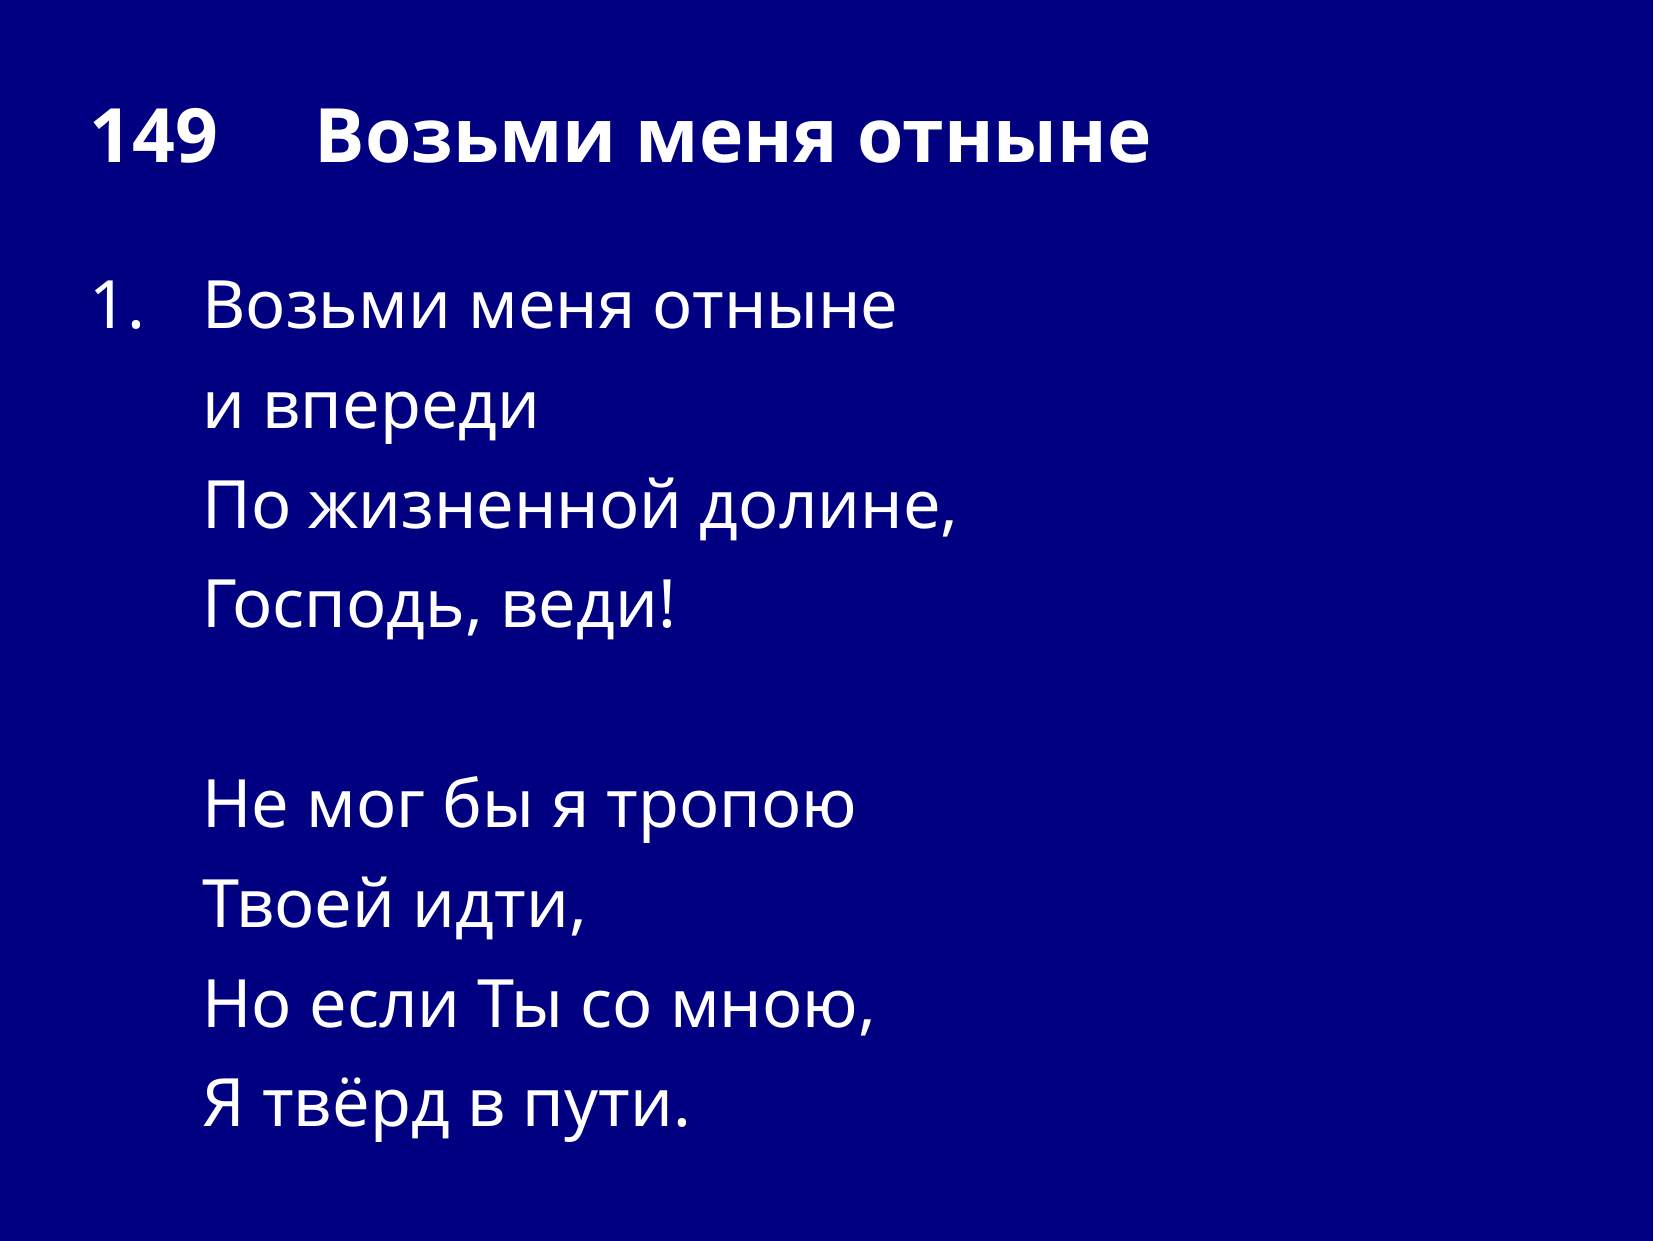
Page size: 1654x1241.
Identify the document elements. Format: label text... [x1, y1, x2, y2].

text_box 1. Возьми меня отныне и впереди По жизненной долине, Господь, веди! Не мог бы я тропою Твоей идти, Но если Ты со мною, Я твёрд в пути. [75, 188, 1576, 1163]
text_box 149 Возьми меня отныне [75, 75, 1576, 188]
